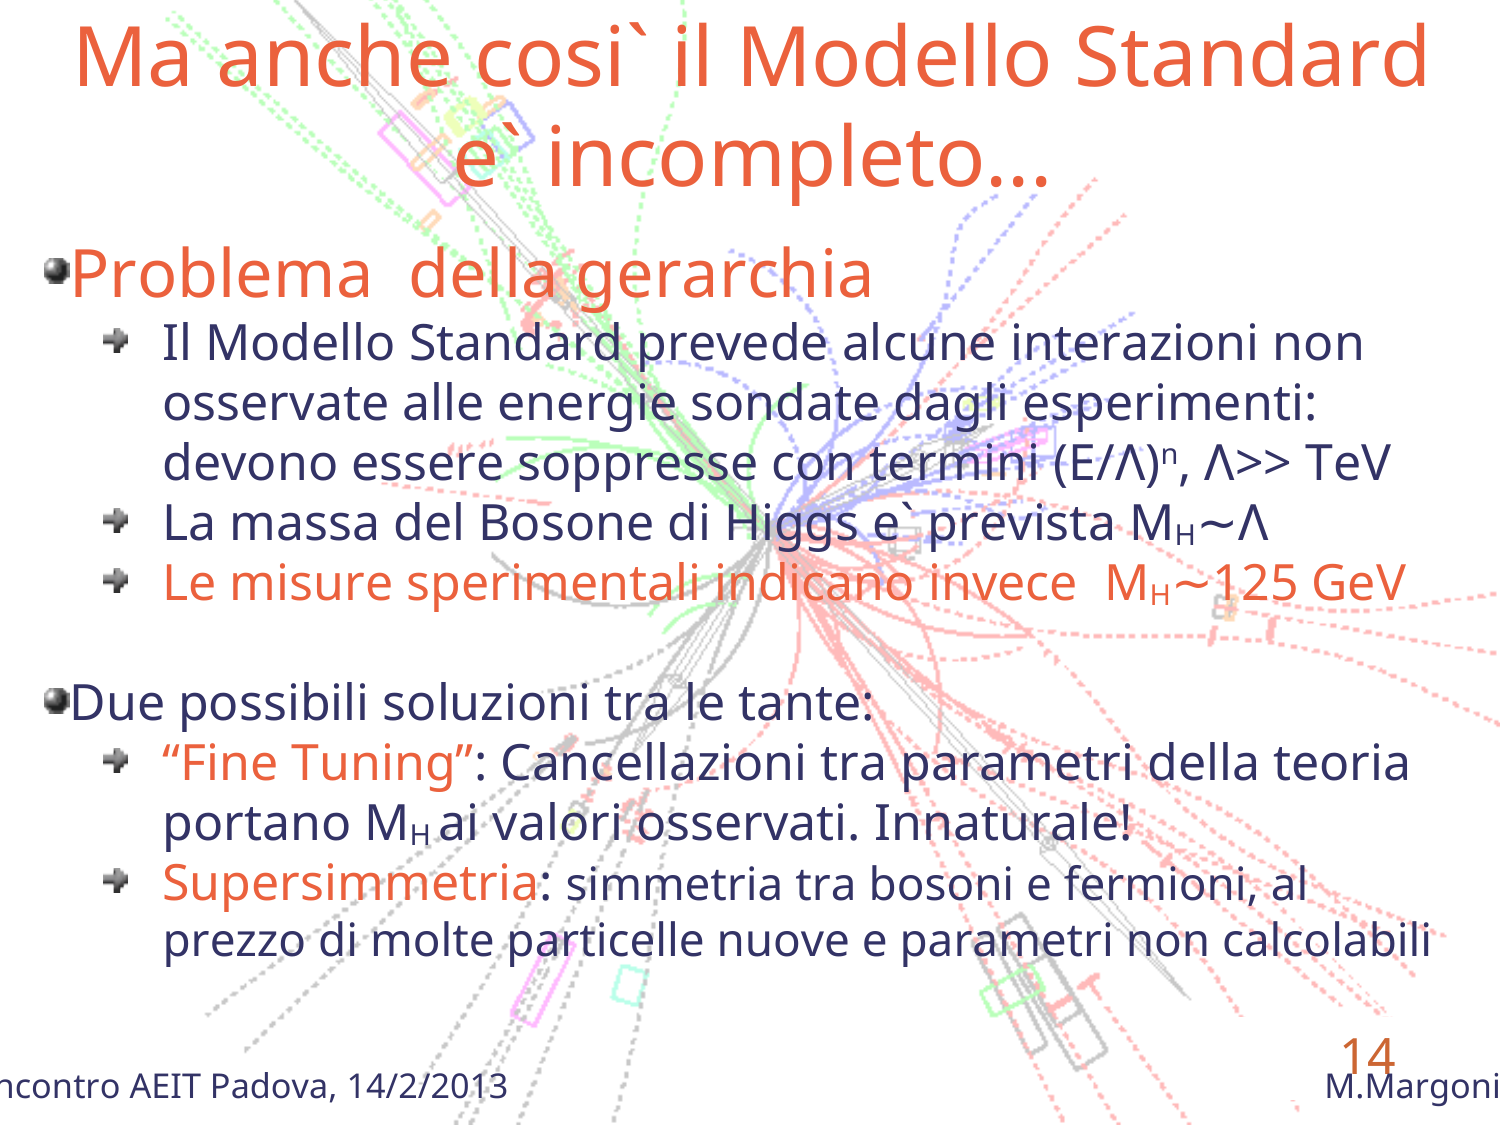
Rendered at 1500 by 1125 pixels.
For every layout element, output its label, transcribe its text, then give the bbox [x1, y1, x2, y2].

picture [370, 1084, 378, 1090]
picture [314, 1089, 322, 1096]
picture [275, 1084, 286, 1096]
title Ma anche cosi` il Modello Standard e` incompleto... [29, 0, 1477, 212]
picture [254, 1084, 264, 1096]
picture [455, 1084, 465, 1096]
picture [36, 1084, 47, 1096]
picture [0, 0, 1500, 1125]
text_box Problema della gerarchia Il Modello Standard prevede alcune interazioni non osservate alle energie sondate dagli esperimenti: devono essere soppresse con termini (E/Λ)n, Λ>> TeV La massa del Bosone di Higgs e` prevista MH∼Λ Le misure sperimentali indicano invece MH∼125 GeV Due possibili soluzioni tra le tante: “Fine Tuning”: Cancellazioni tra parametri della teoria portano MH ai valori osservati. Innaturale! Supersimmetria: simmetria tra bosoni e fermioni, al prezzo di molte particelle nuove e parametri non calcolabili [29, 223, 1477, 1084]
picture [104, 1084, 115, 1096]
picture [296, 1084, 303, 1095]
picture [235, 1089, 243, 1096]
